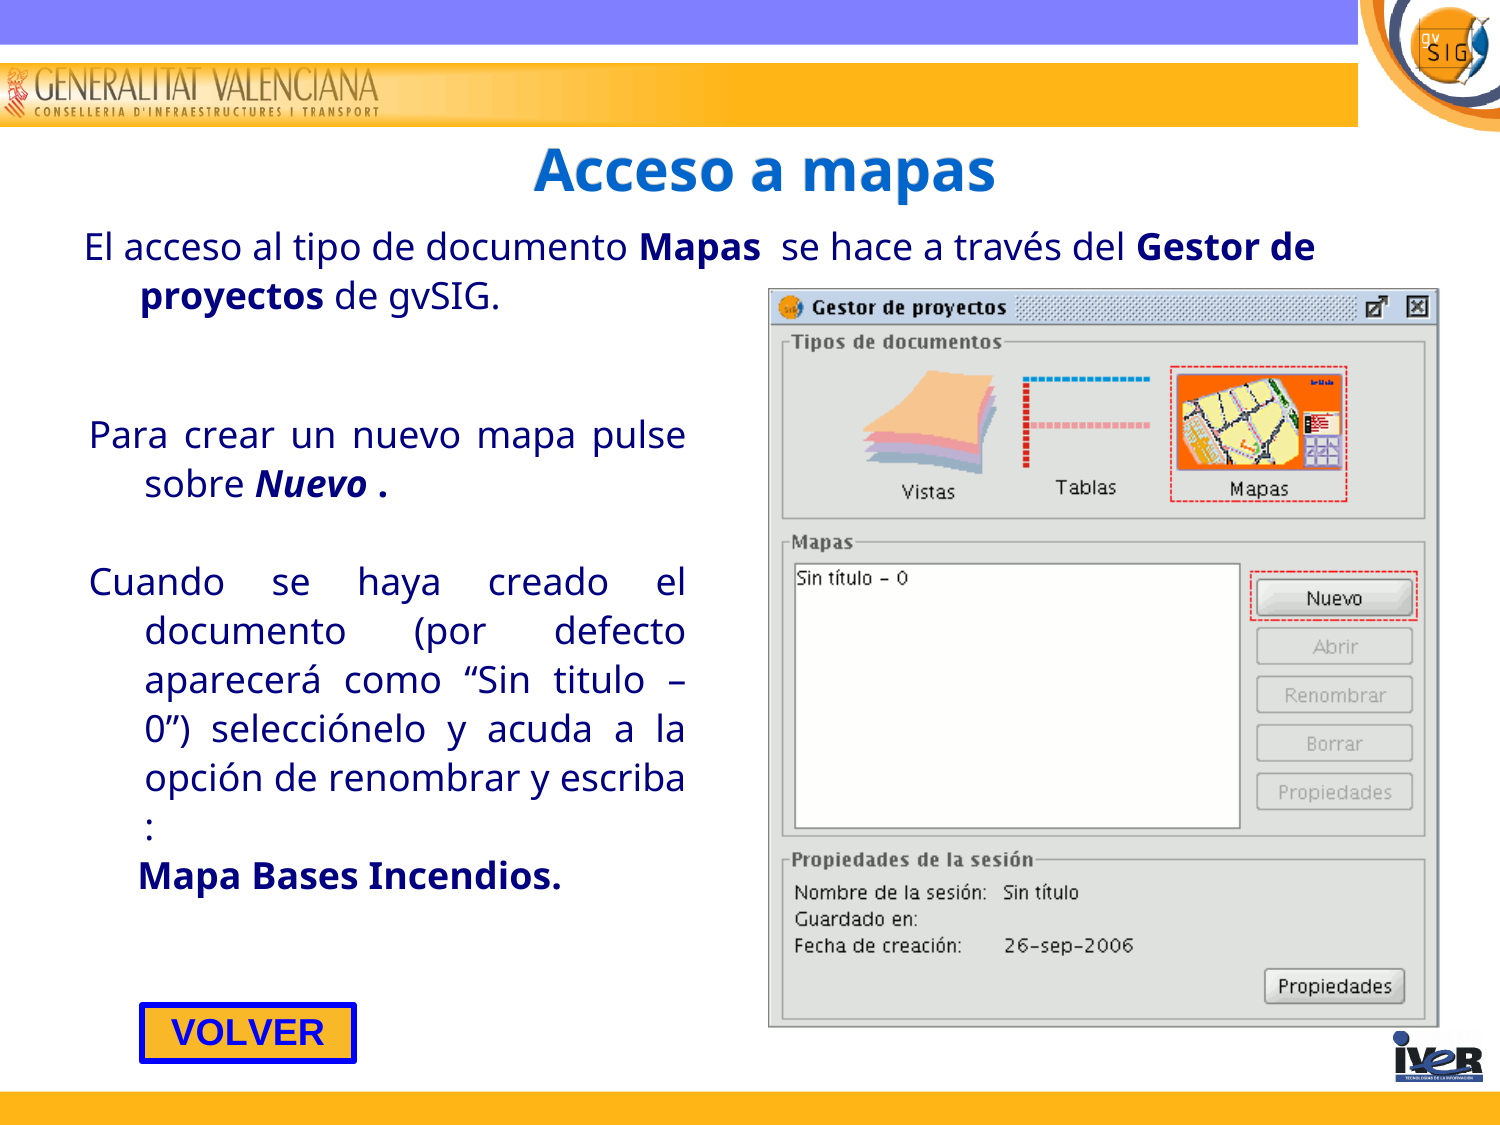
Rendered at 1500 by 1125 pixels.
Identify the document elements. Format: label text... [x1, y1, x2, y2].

text_box Para crear un nuevo mapa pulse sobre Nuevo . Cuando se haya creado el documento (por defecto aparecerá como “Sin titulo – 0”) selecciónelo y acuda a la opción de renombrar y escriba : Mapa Bases Incendios. [88, 409, 687, 950]
text_box VOLVER [141, 1005, 355, 1062]
picture [768, 288, 1483, 1082]
title Acceso a mapas [125, 85, 1406, 251]
list El acceso al tipo de documento Mapas se hace a través del Gestor de proyectos de gvSIG. [83, 221, 1365, 329]
picture [1358, 0, 1500, 133]
